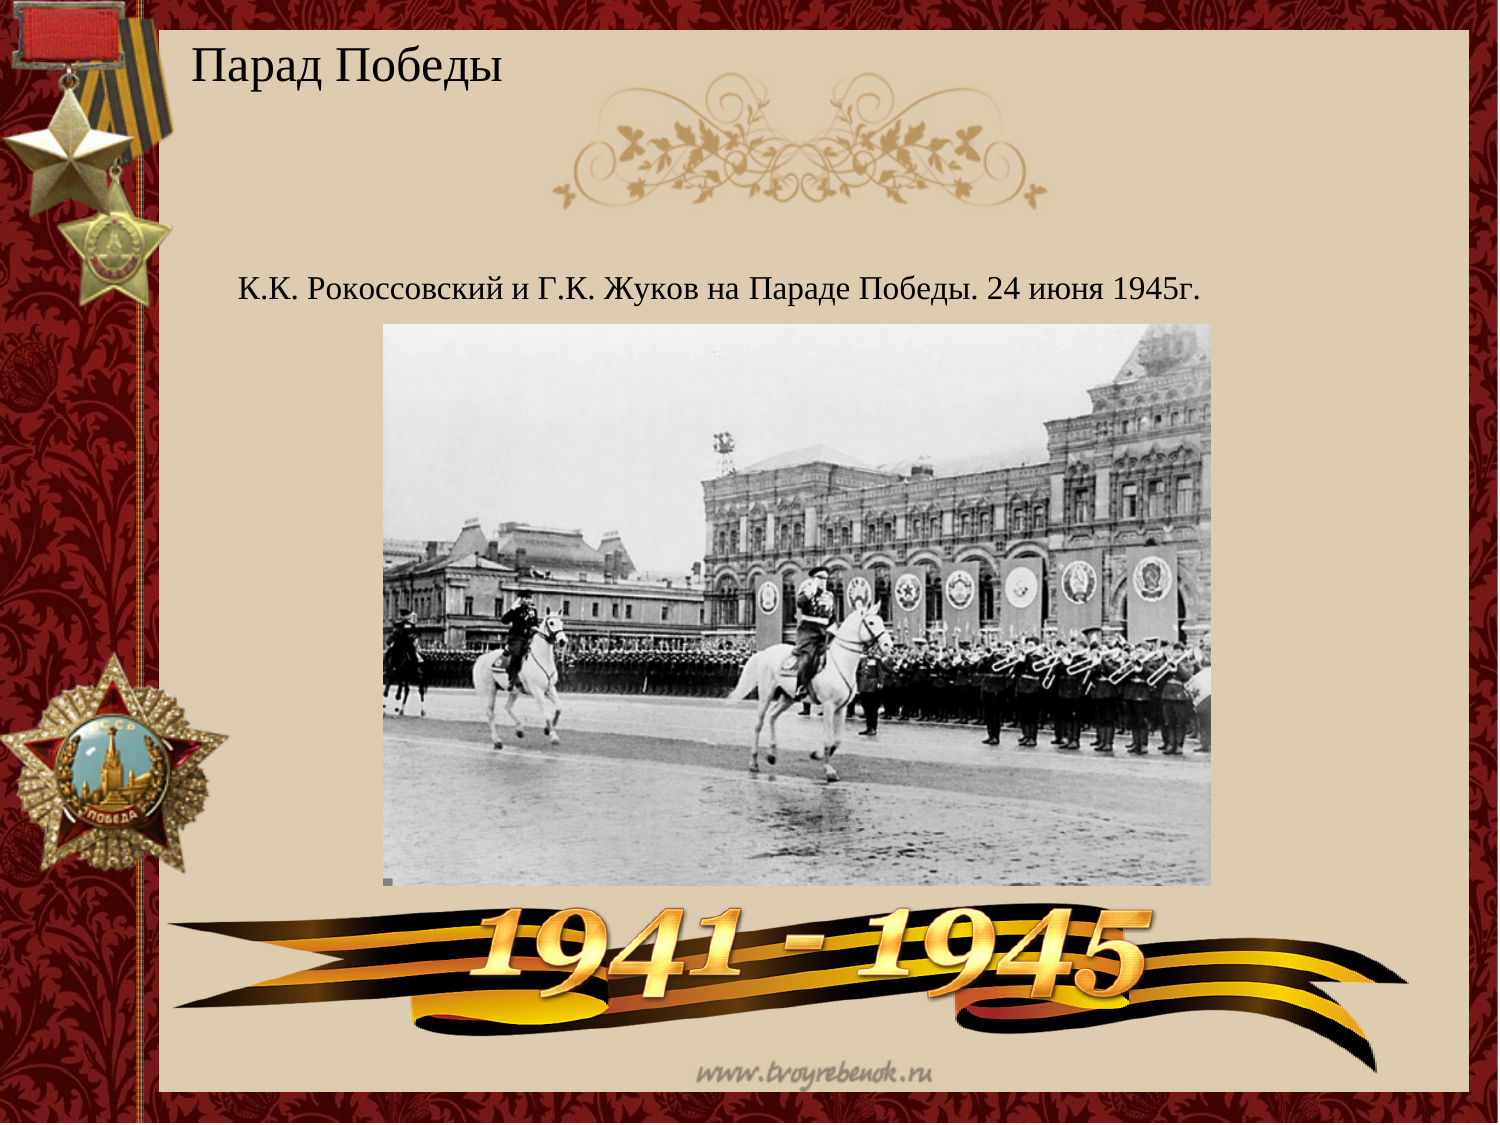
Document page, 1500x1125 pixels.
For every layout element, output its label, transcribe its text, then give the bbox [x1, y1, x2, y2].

title Парад Победы [177, 29, 532, 123]
list К.К. Рокоссовский и Г.К. Жуков на Параде Победы. 24 июня 1945г. [236, 265, 1388, 857]
picture [0, 0, 1498, 1123]
